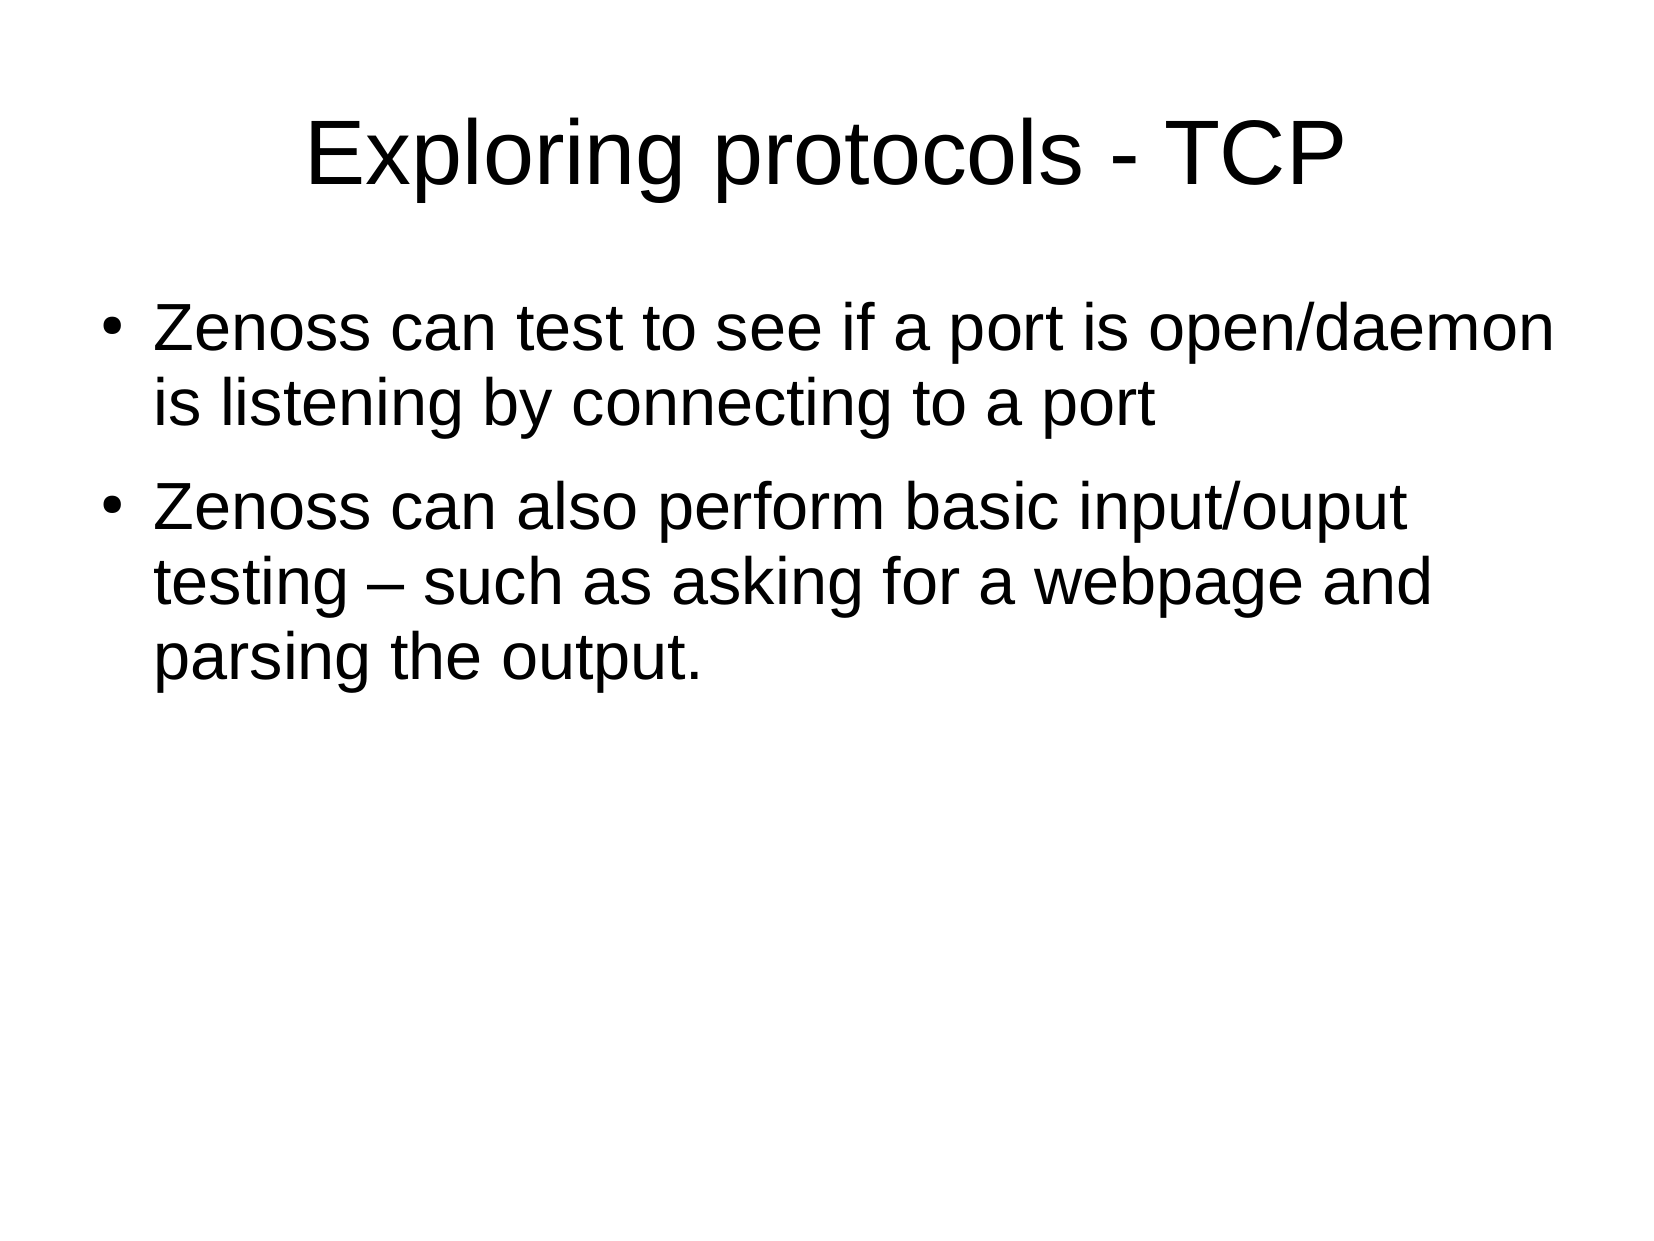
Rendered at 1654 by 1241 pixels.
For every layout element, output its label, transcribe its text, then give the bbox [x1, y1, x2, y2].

list Zenoss can test to see if a port is open/daemon is listening by connecting to a port Zenoss can also perform basic input/ouput testing – such as asking for a webpage and parsing the output. [82, 290, 1571, 1109]
title Exploring protocols - TCP [82, 49, 1571, 257]
